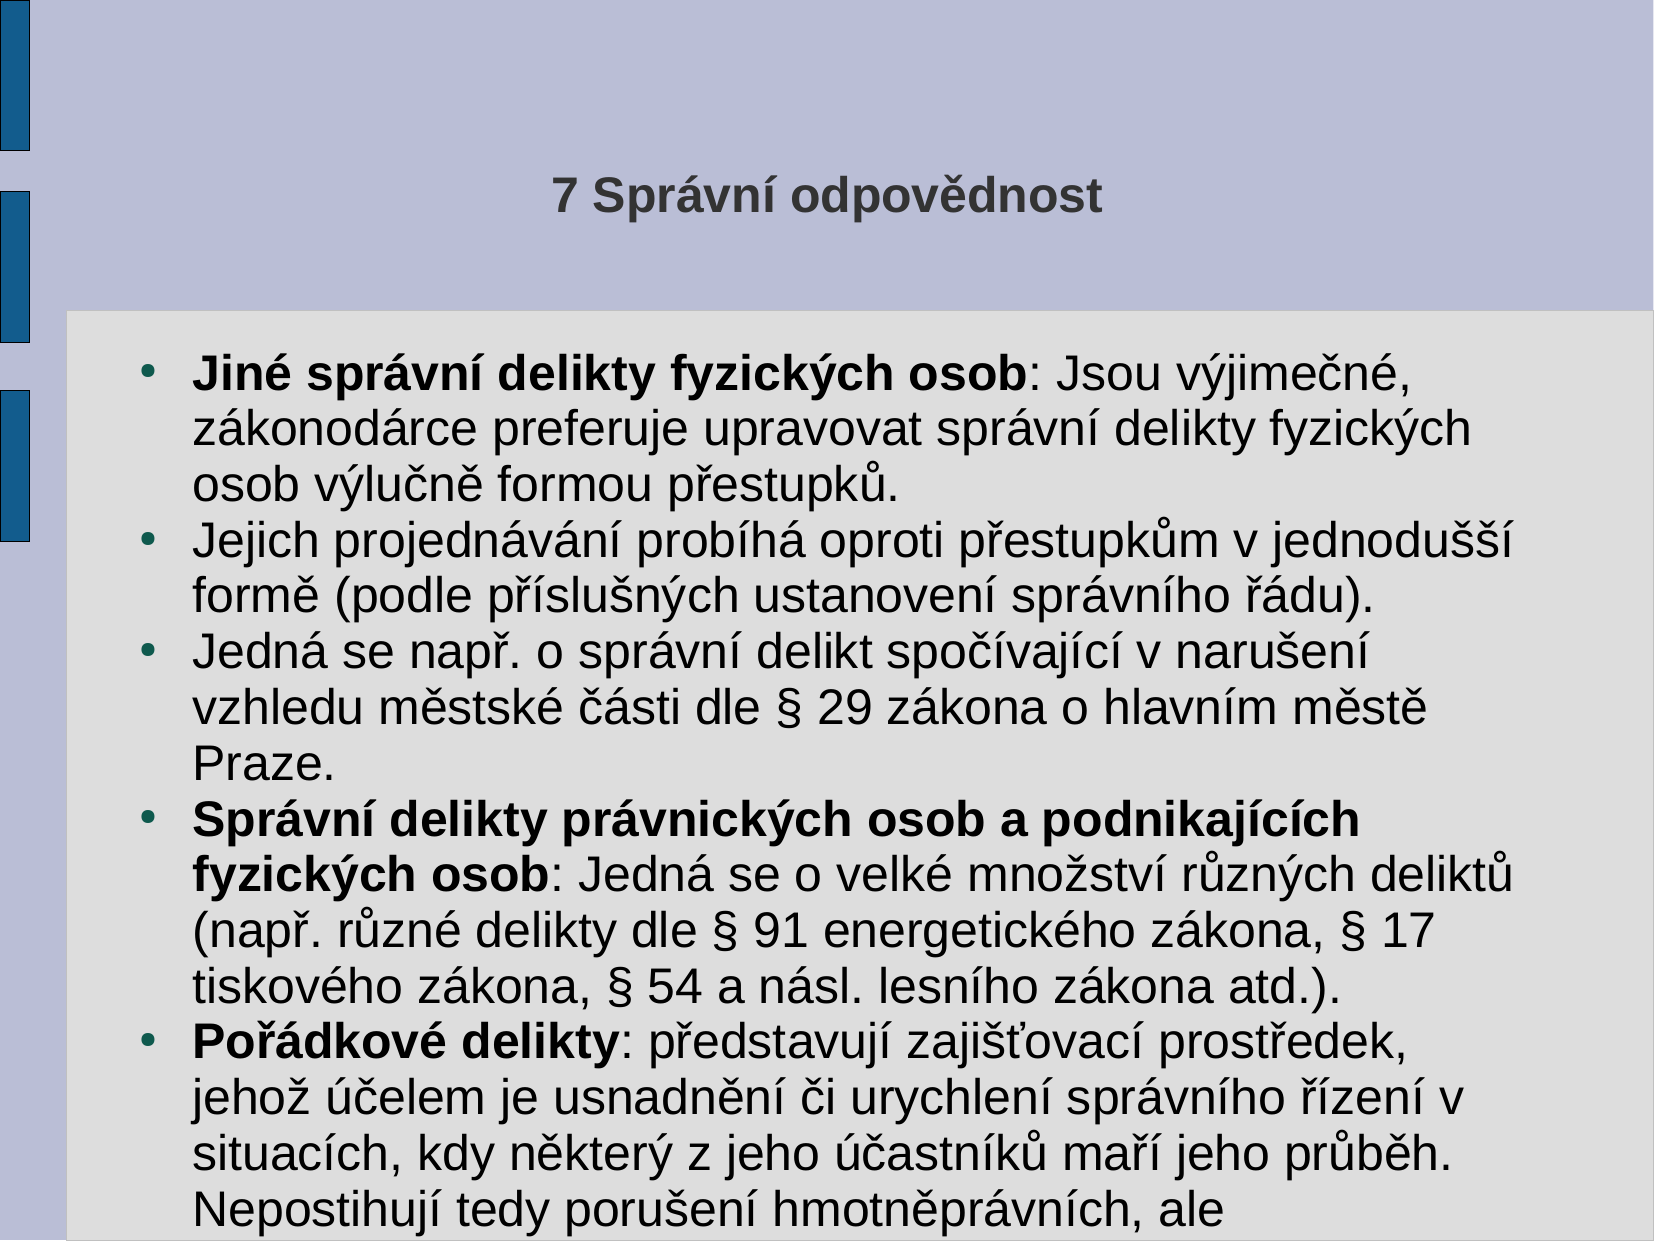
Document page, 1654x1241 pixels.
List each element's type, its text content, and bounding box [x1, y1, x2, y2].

title 7 Správní odpovědnost [121, 91, 1534, 299]
list Jiné správní delikty fyzických osob: Jsou výjimečné, zákonodárce preferuje upravovat správní delikty fyzických osob výlučně formou přestupků. Jejich projednávání probíhá oproti přestupkům v jednodušší formě (podle příslušných ustanovení správního řádu). Jedná se např. o správní delikt spočívající v narušení vzhledu městské části dle § 29 zákona o hlavním městě Praze. Správní delikty právnických osob a podnikajících fyzických osob: Jedná se o velké množství různých deliktů (např. různé delikty dle § 91 energetického zákona, § 17 tiskového zákona, § 54 a násl. lesního zákona atd.). Pořádkové delikty: představují zajišťovací prostředek, jehož účelem je usnadnění či urychlení správního řízení v situacích, kdy některý z jeho účastníků maří jeho průběh. Nepostihují tedy porušení hmotněprávních, ale [121, 344, 1534, 1241]
